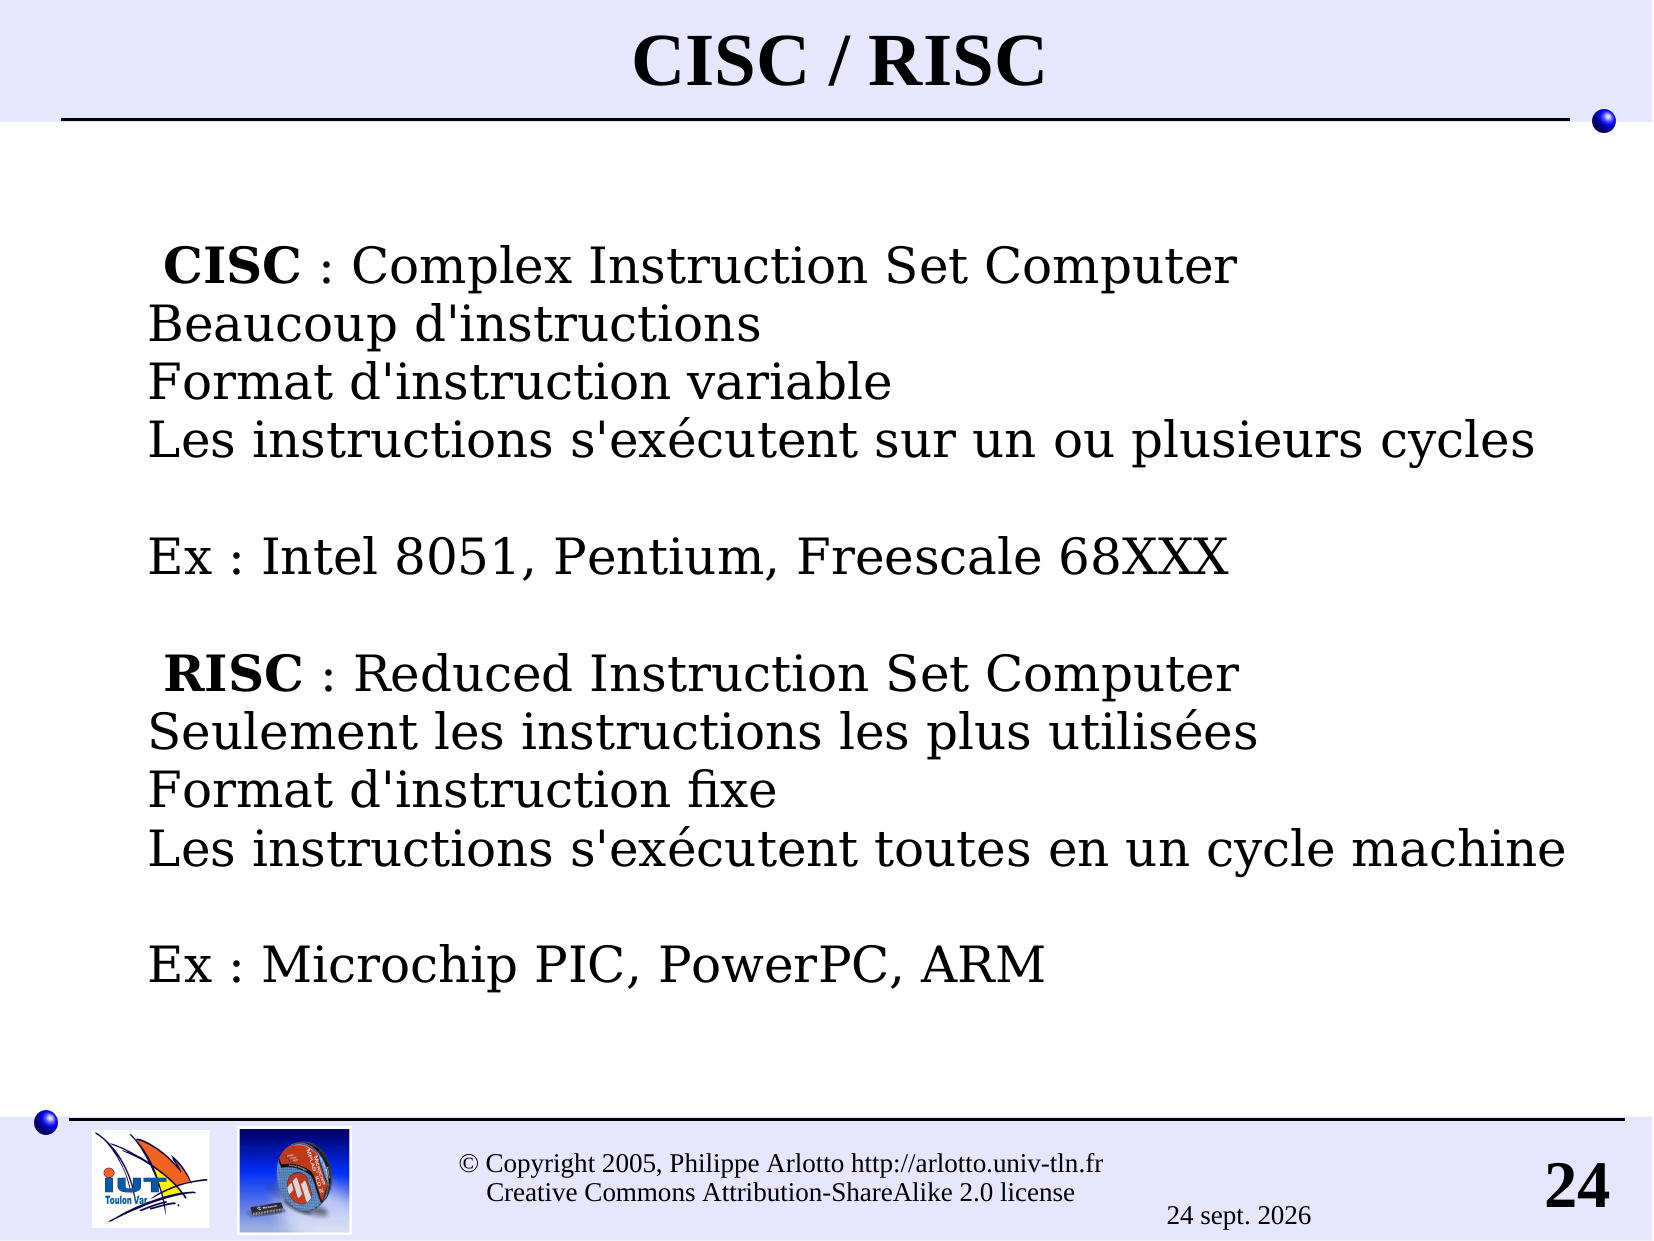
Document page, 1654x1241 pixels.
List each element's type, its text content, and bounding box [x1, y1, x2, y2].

text_box CISC : Complex Instruction Set Computer Beaucoup d'instructions Format d'instruction variable Les instructions s'exécutent sur un ou plusieurs cycles Ex : Intel 8051, Pentium, Freescale 68XXX RISC : Reduced Instruction Set Computer Seulement les instructions les plus utilisées Format d'instruction fixe Les instructions s'exécutent toutes en un cycle machine Ex : Microchip PIC, PowerPC, ARM [147, 236, 1569, 1053]
picture [237, 1126, 352, 1235]
title CISC / RISC [95, 14, 1585, 107]
